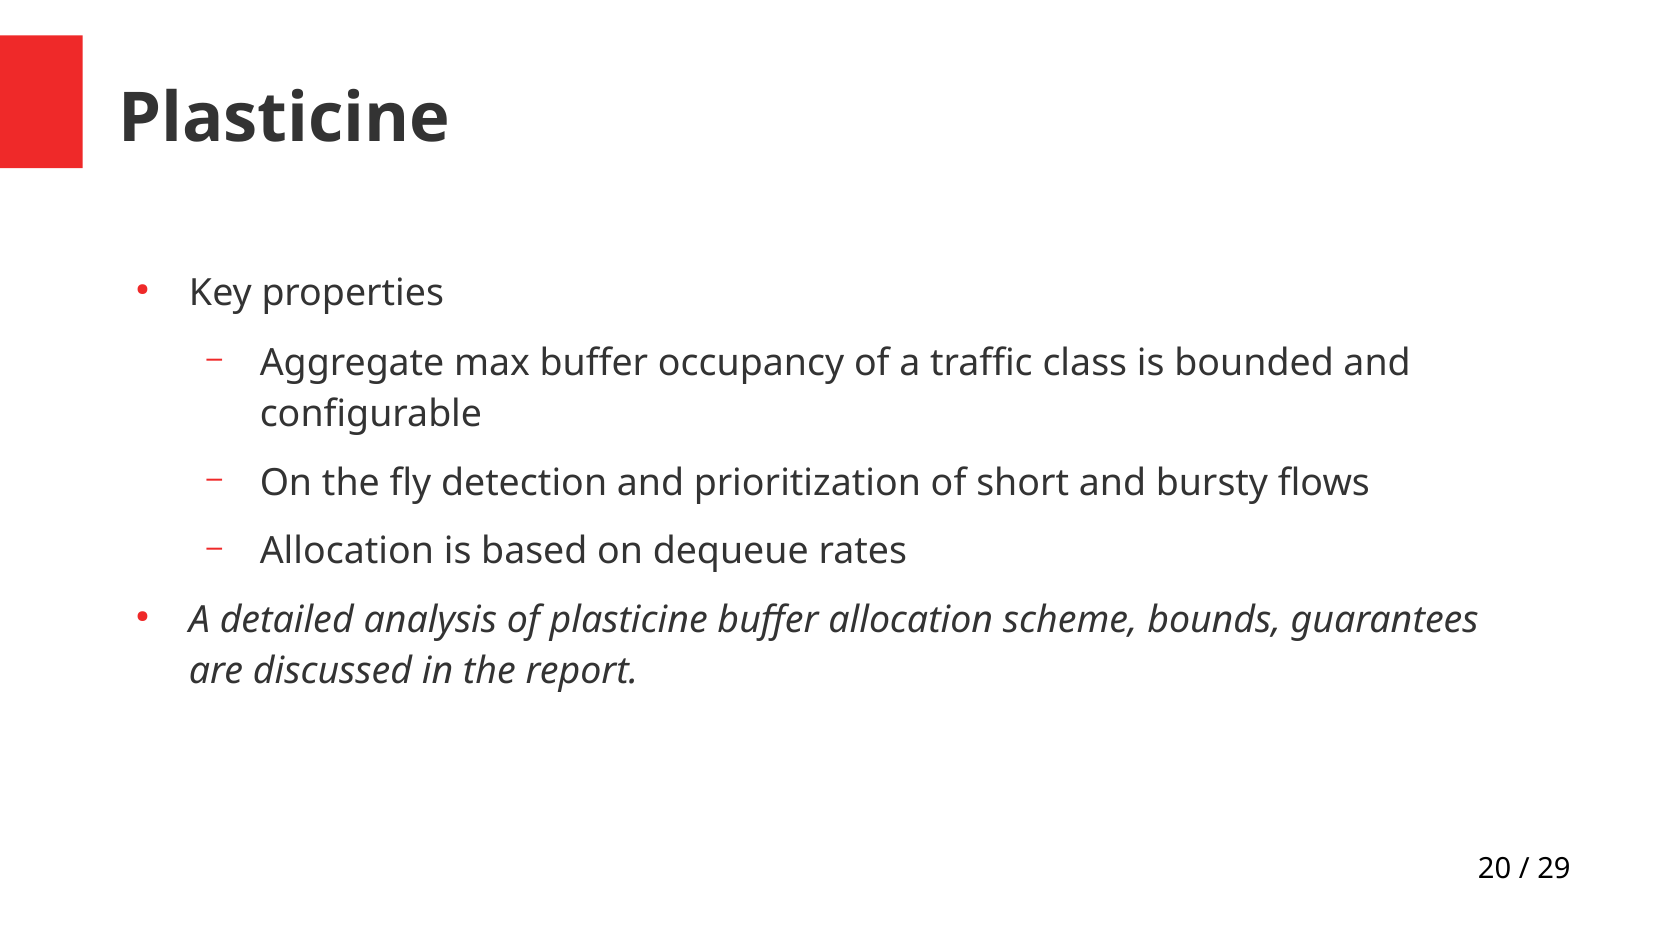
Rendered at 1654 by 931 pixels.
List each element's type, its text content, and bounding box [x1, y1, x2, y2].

list Key properties Aggregate max buffer occupancy of a traffic class is bounded and configurable On the fly detection and prioritization of short and bursty flows Allocation is based on dequeue rates A detailed analysis of plasticine buffer allocation scheme, bounds, guarantees are discussed in the report. [118, 265, 1536, 806]
title Plasticine [118, 36, 1571, 193]
